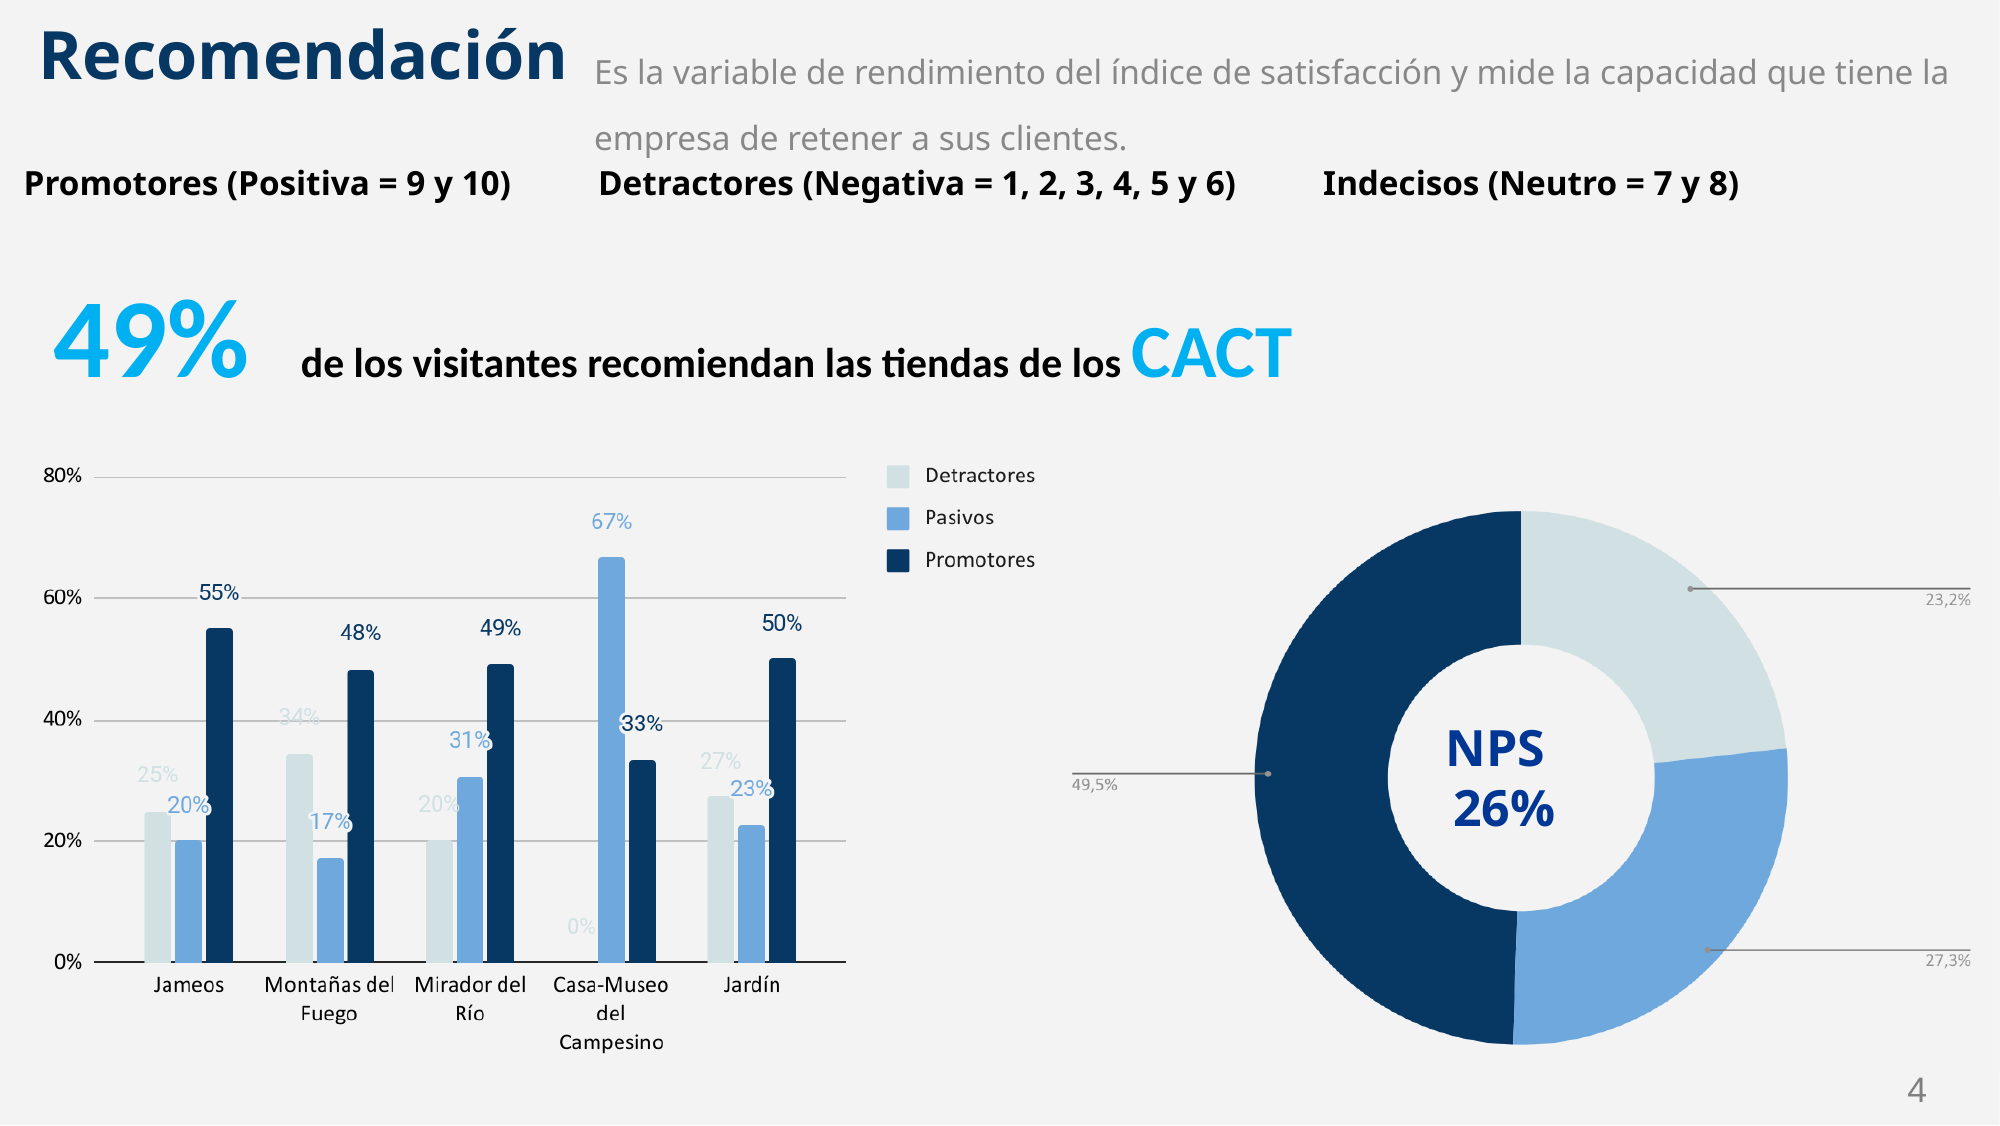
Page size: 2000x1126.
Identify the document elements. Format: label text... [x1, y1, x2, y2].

text_box Es la variable de rendimiento del índice de satisfacción y mide la capacidad que tiene la empresa de retener a sus clientes. [531, 0, 2000, 277]
text_box Promotores (Positiva = 9 y 10) Detractores (Negativa = 1, 2, 3, 4, 5 y 6) Indecisos (Neutro = 7 y 8) [23, 128, 531, 235]
text_box Recomendación [38, 0, 531, 106]
picture [10, 432, 2000, 1087]
text_box 49% de los visitantes recomiendan las tiendas de los CACT [38, 257, 1375, 410]
slide_number <number> [1478, 1058, 1945, 1119]
text_box NPS 26% [1445, 716, 1563, 837]
